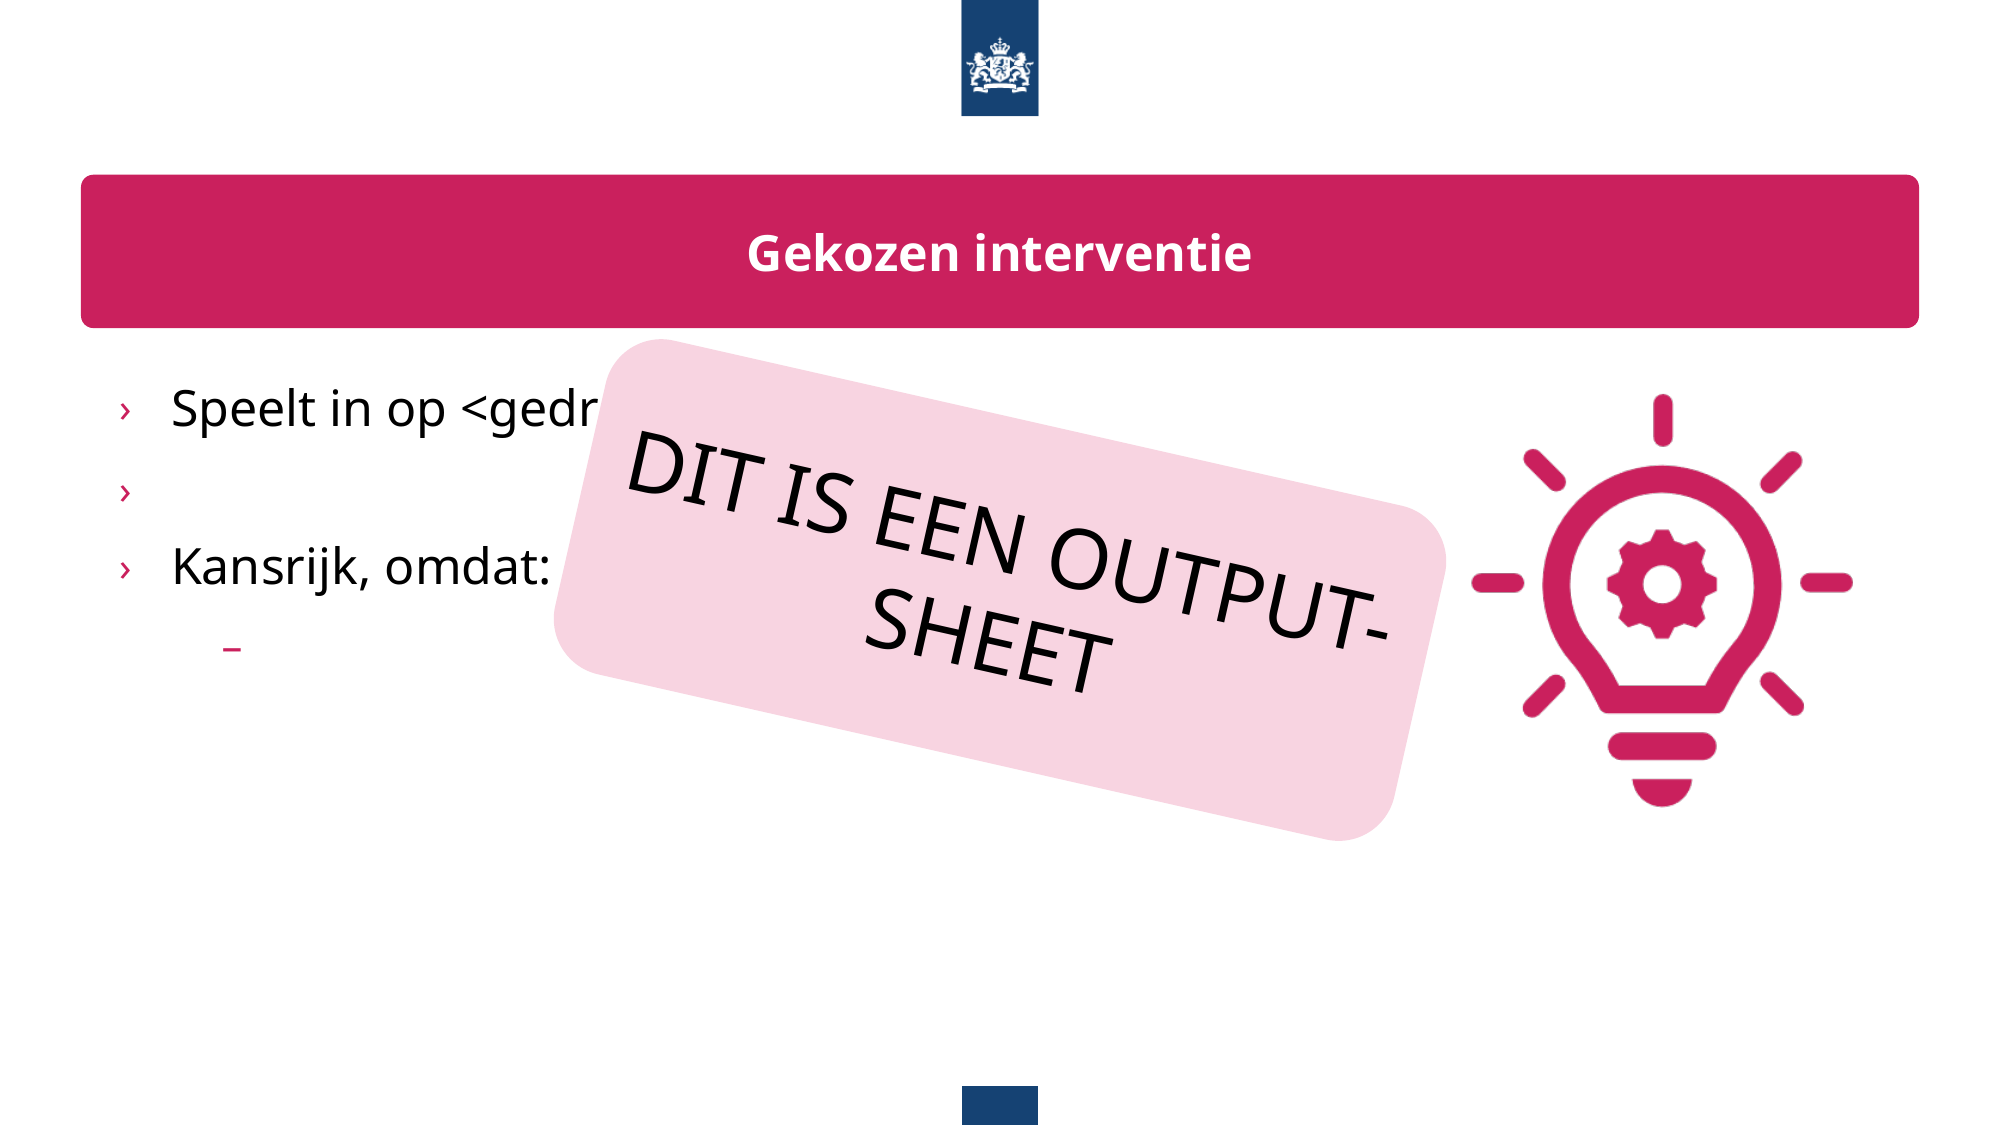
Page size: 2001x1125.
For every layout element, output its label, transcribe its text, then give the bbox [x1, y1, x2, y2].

list Speelt in op <gedragsbepaler> Kansrijk, omdat: [104, 375, 1897, 1021]
text_box Gekozen interventie [80, 174, 1920, 329]
text_box DIT IS EEN OUTPUT-SHEET [553, 339, 1447, 841]
